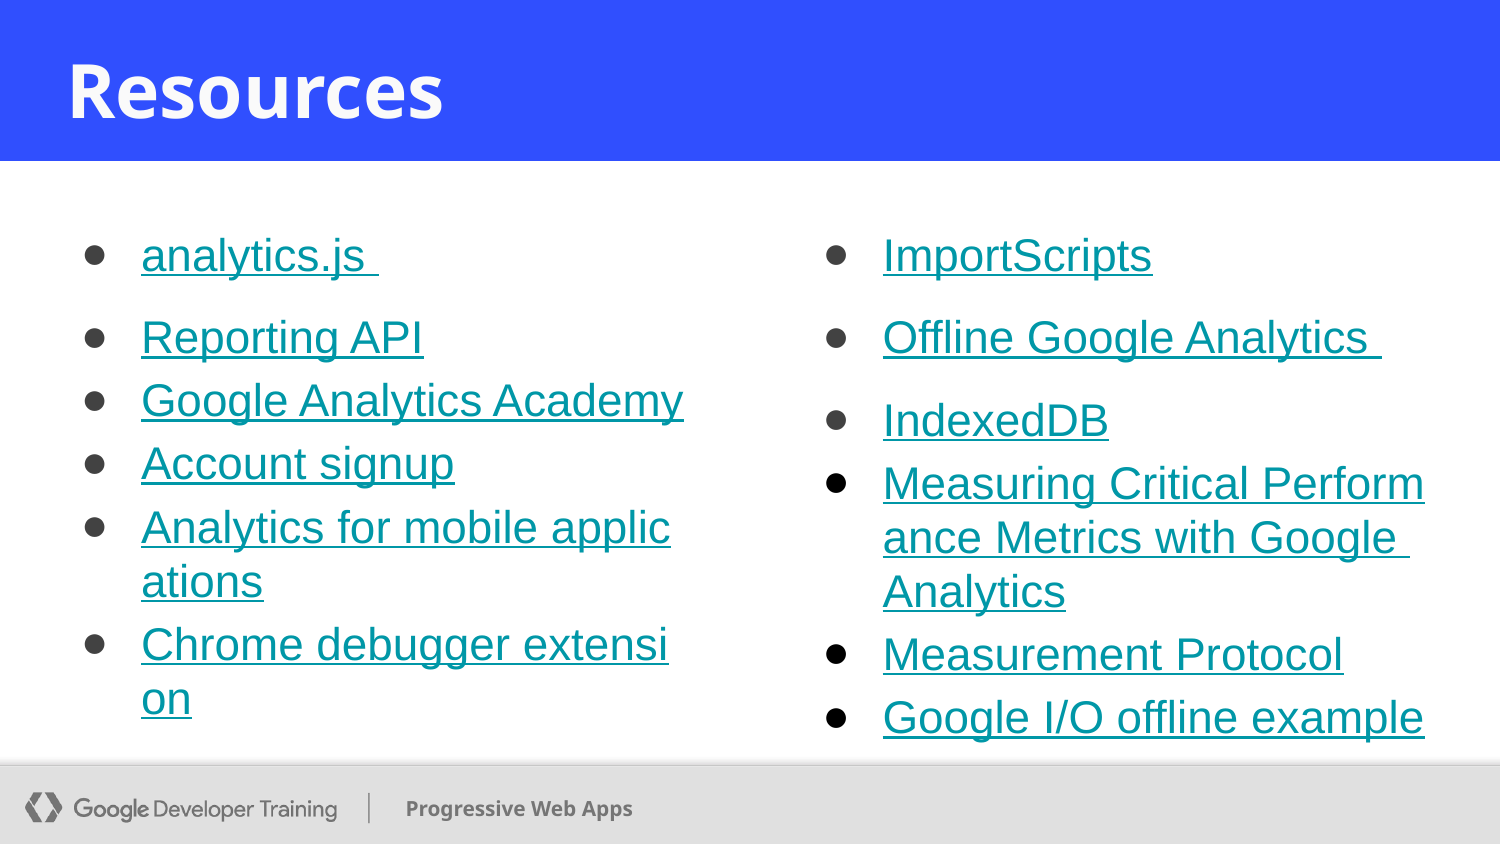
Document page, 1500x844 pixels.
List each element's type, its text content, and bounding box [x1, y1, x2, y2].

picture [0, 161, 1500, 844]
title Resources [51, 28, 1449, 122]
list ImportScripts Offline Google Analytics IndexedDB Measuring Critical Performance Metrics with Google Analytics Measurement Protocol Google I/O offline example [792, 182, 1449, 744]
list analytics.js Reporting API Google Analytics Academy Account signup Analytics for mobile applications Chrome debugger extension [51, 182, 708, 744]
